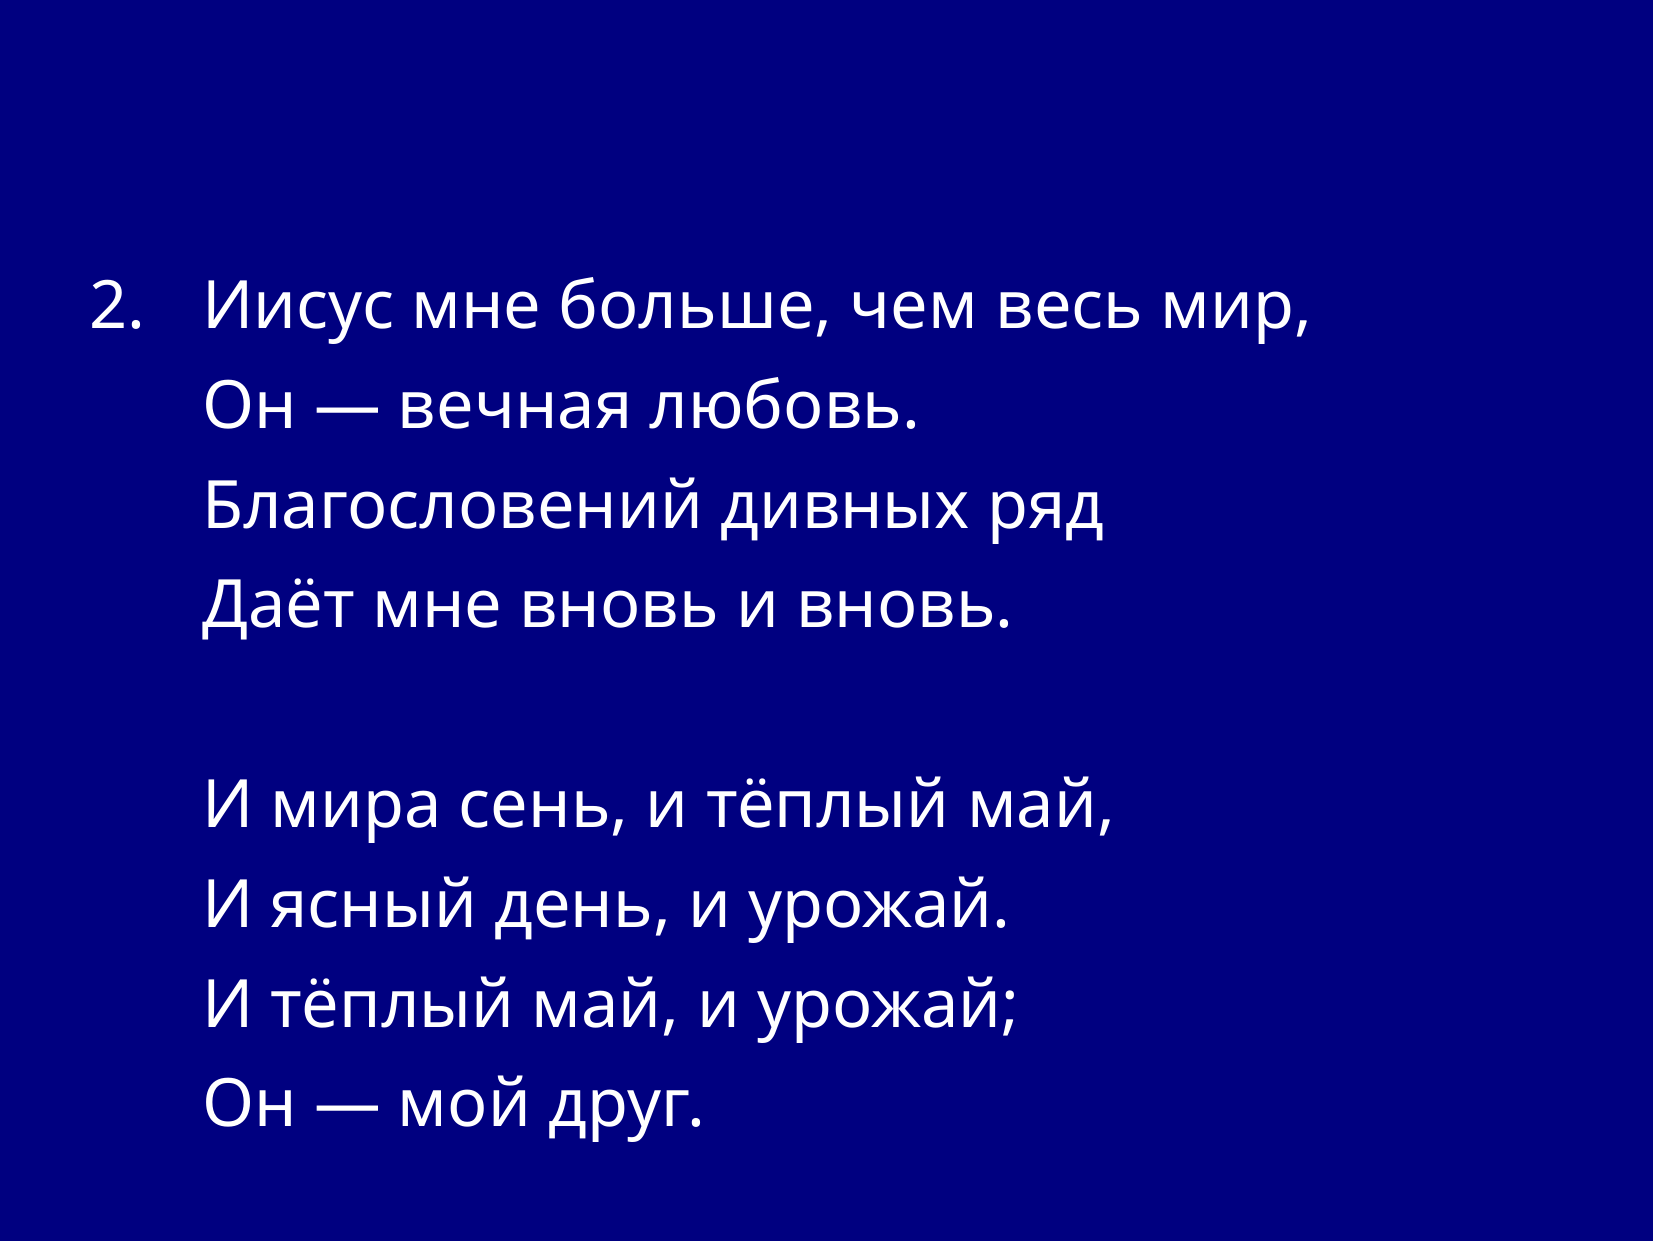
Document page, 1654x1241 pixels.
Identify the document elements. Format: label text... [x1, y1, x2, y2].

text_box 2. Иисус мне больше, чем весь мир, Он — вечная любовь. Благословений дивных ряд Даёт мне вновь и вновь. И мира сень, и тёплый май, И ясный день, и урожай. И тёплый май, и урожай; Он — мой друг. [75, 150, 1576, 1163]
